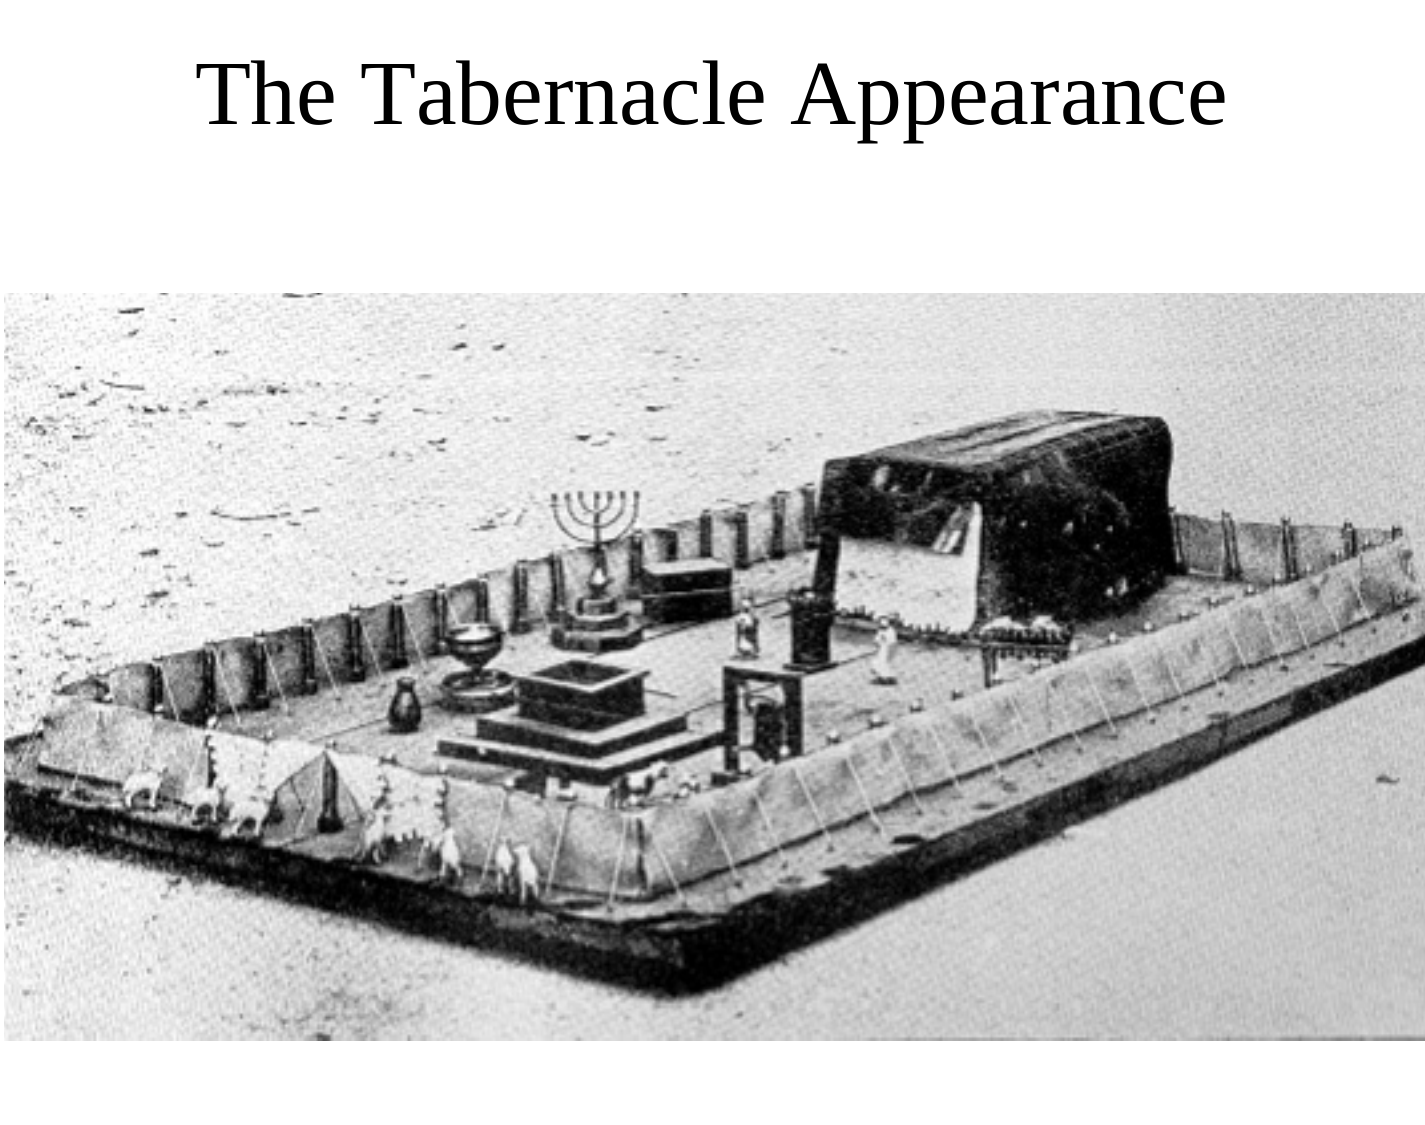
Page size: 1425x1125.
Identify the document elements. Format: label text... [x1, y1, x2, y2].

picture [4, 293, 1425, 1041]
title The Tabernacle Appearance [75, 0, 1351, 188]
